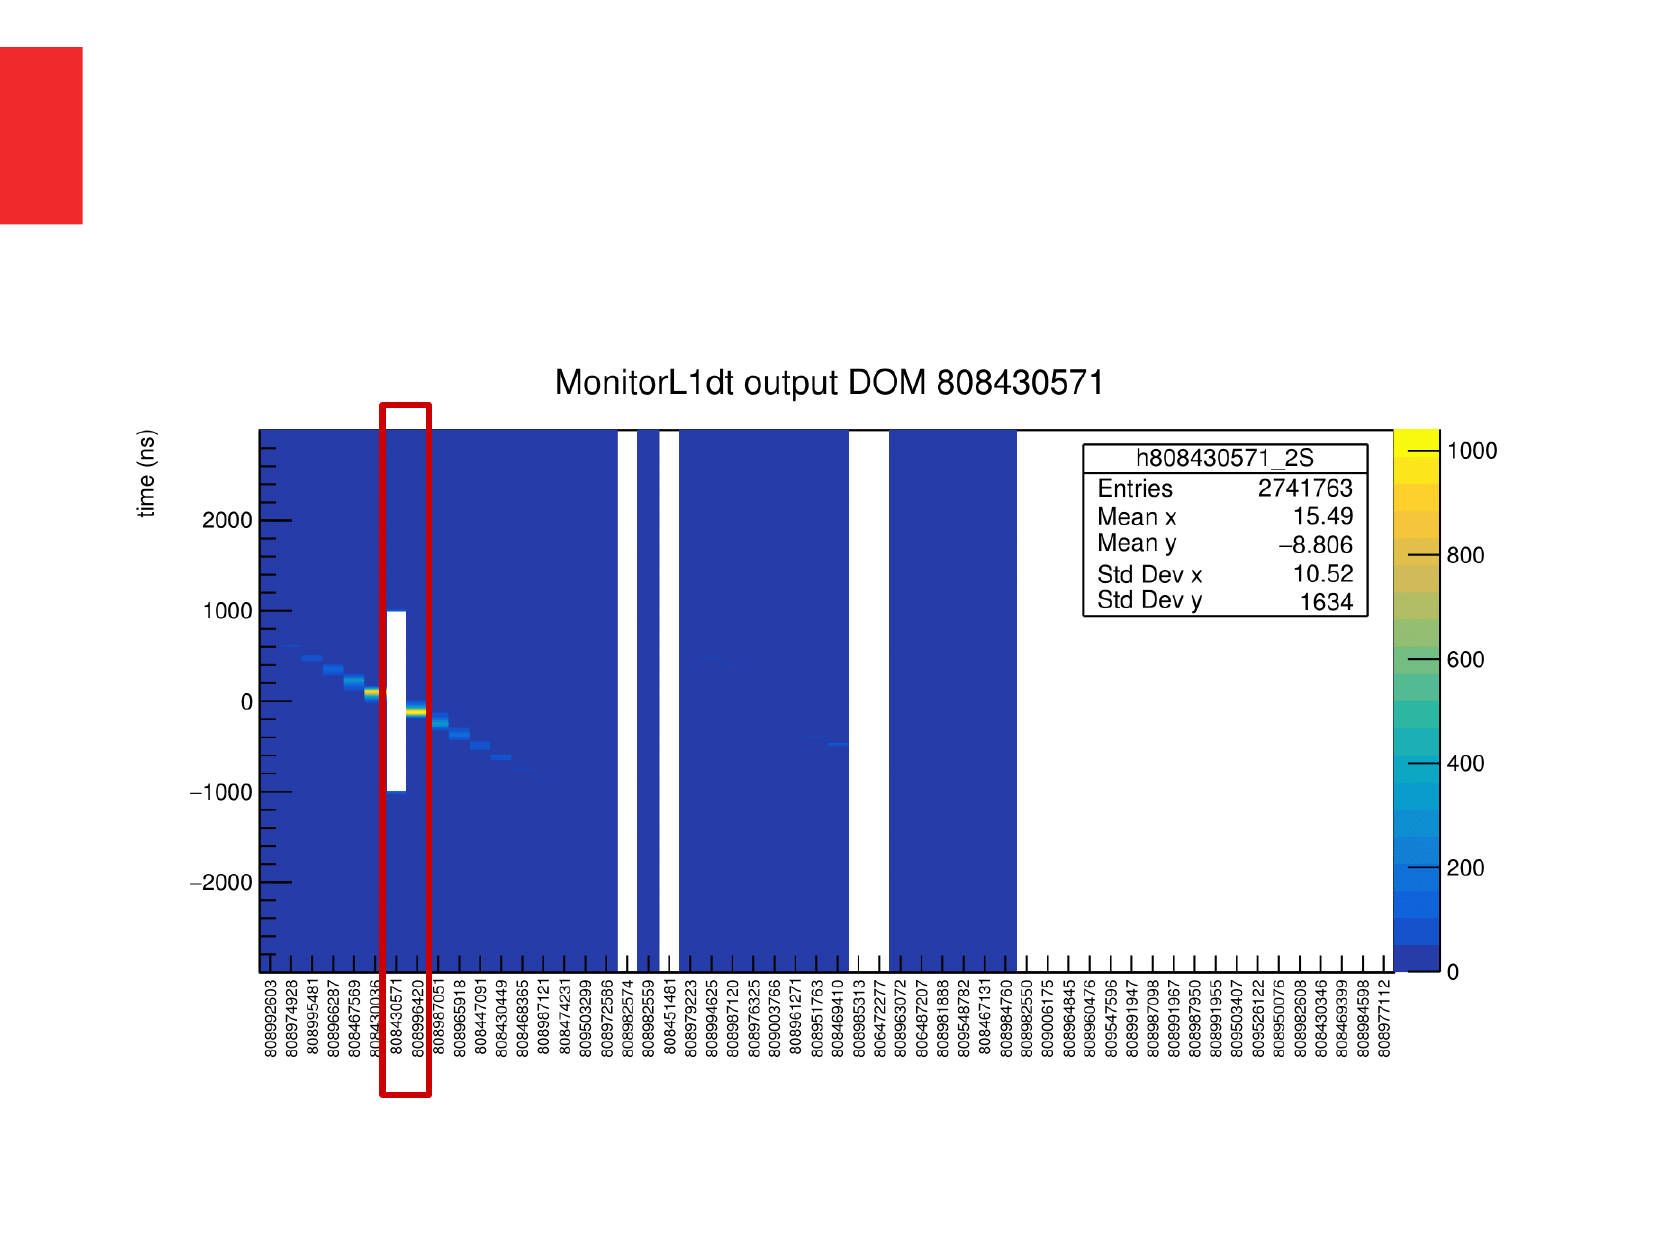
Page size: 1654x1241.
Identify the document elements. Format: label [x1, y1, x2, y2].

picture [118, 359, 1536, 1069]
text_box [382, 405, 429, 1096]
